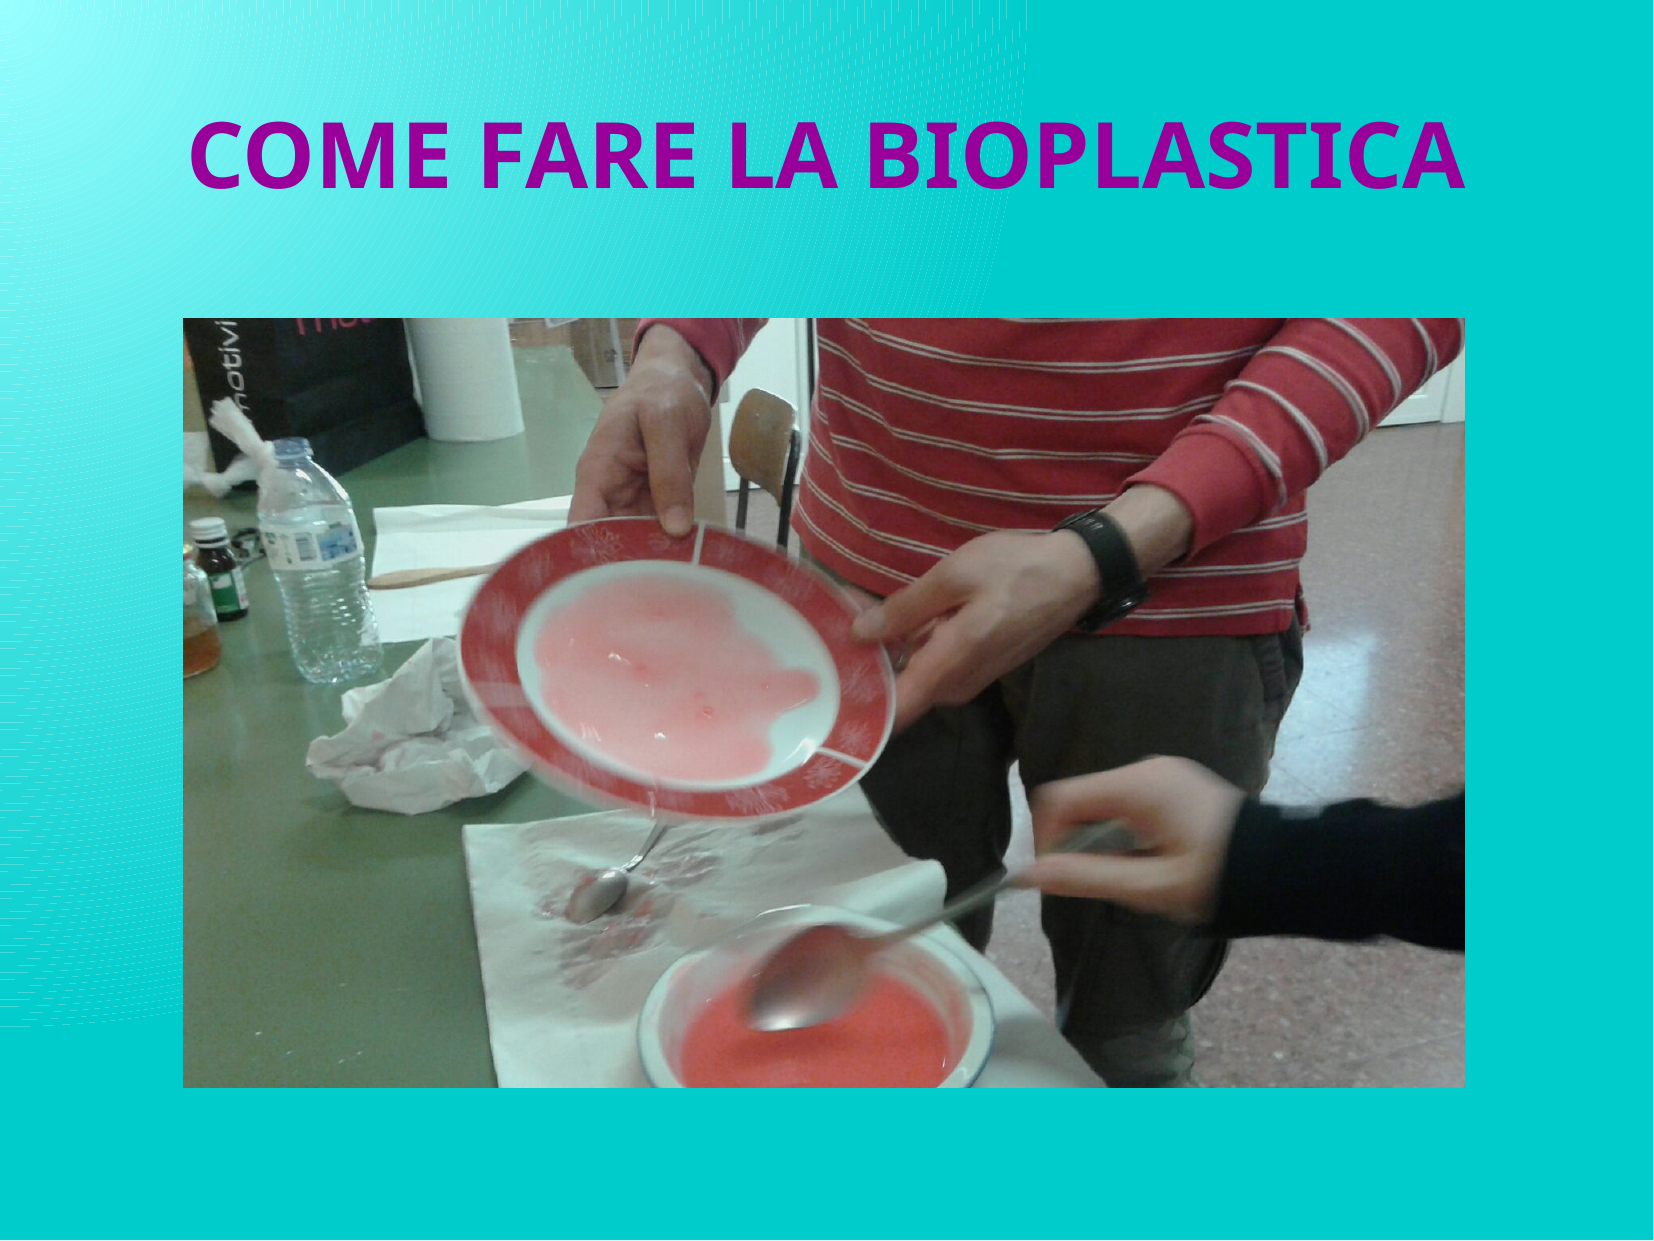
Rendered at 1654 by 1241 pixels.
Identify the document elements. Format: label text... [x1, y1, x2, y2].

title COME FARE LA BIOPLASTICA [82, 49, 1571, 257]
picture [183, 318, 1465, 1088]
